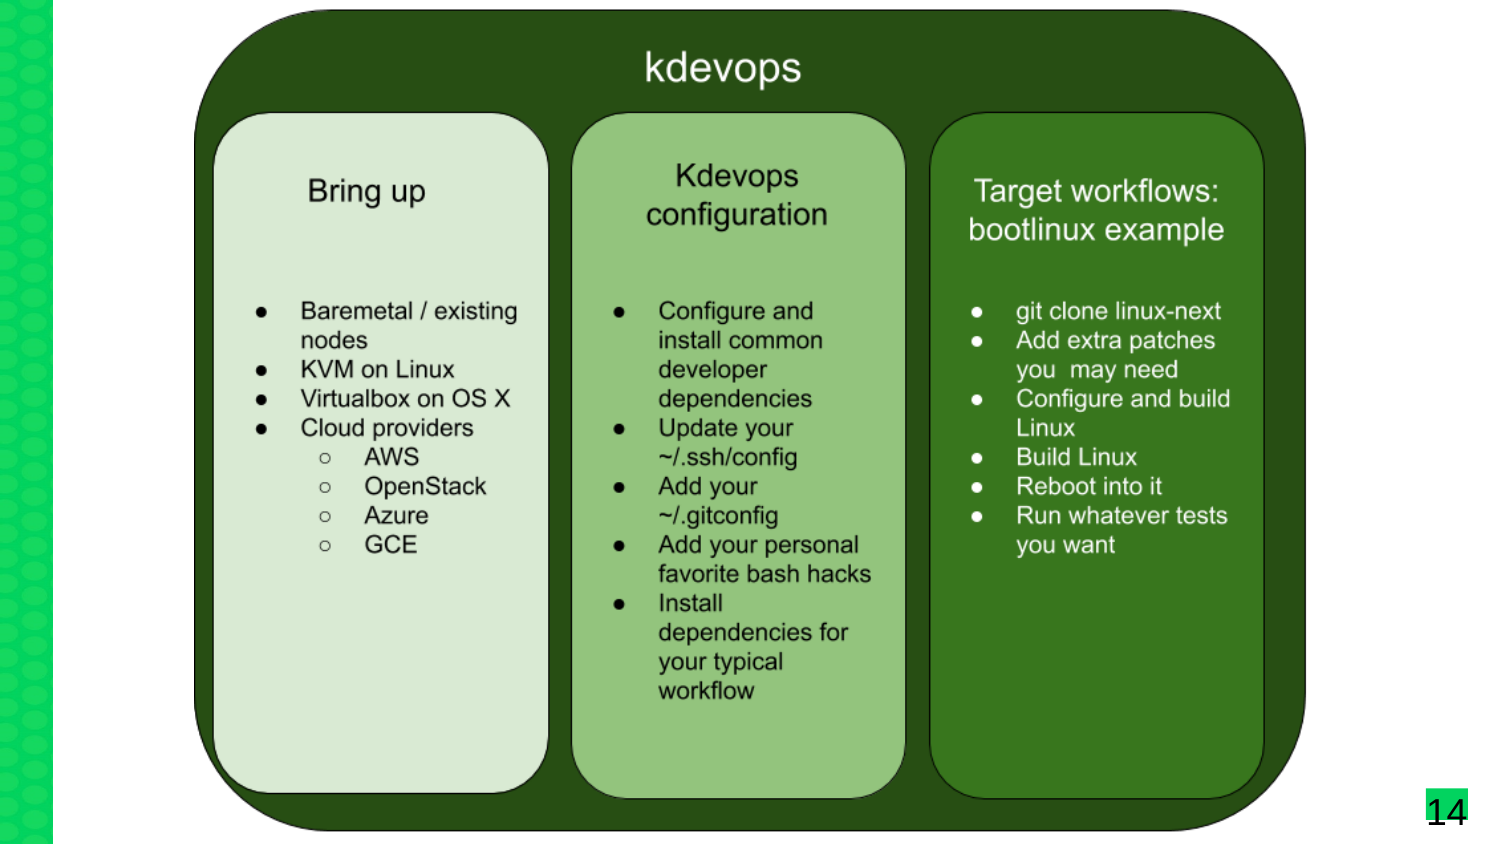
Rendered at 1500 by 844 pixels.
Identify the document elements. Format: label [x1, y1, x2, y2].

picture [194, 3, 1468, 844]
picture [0, 0, 53, 844]
